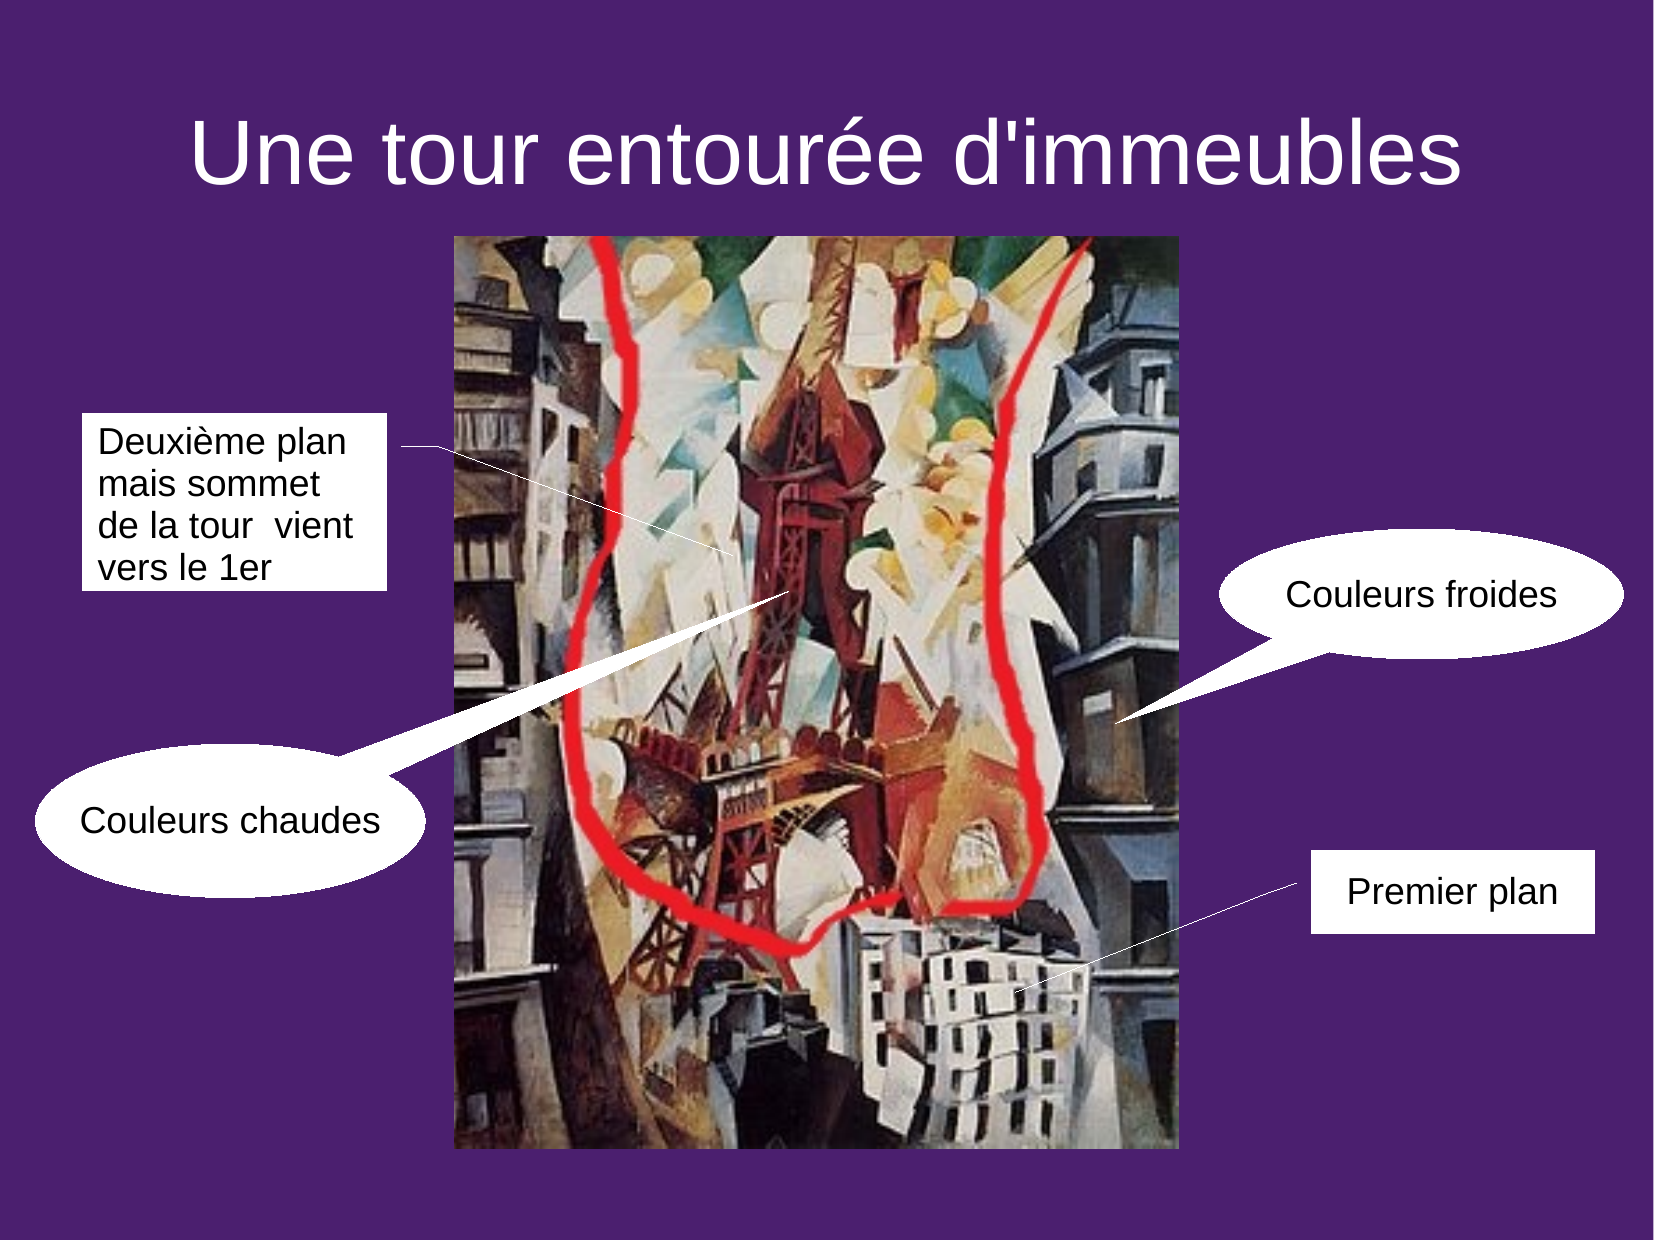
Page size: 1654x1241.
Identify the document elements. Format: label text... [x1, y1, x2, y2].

picture [454, 236, 1179, 1149]
text_box [401, 446, 733, 556]
text_box Couleurs chaudes [35, 591, 789, 898]
text_box Premier plan [1311, 850, 1595, 933]
title Une tour entourée d'immeubles [82, 49, 1571, 257]
text_box Deuxième plan mais sommet de la tour vient vers le 1er [82, 413, 387, 597]
text_box Couleurs froides [1115, 529, 1624, 724]
